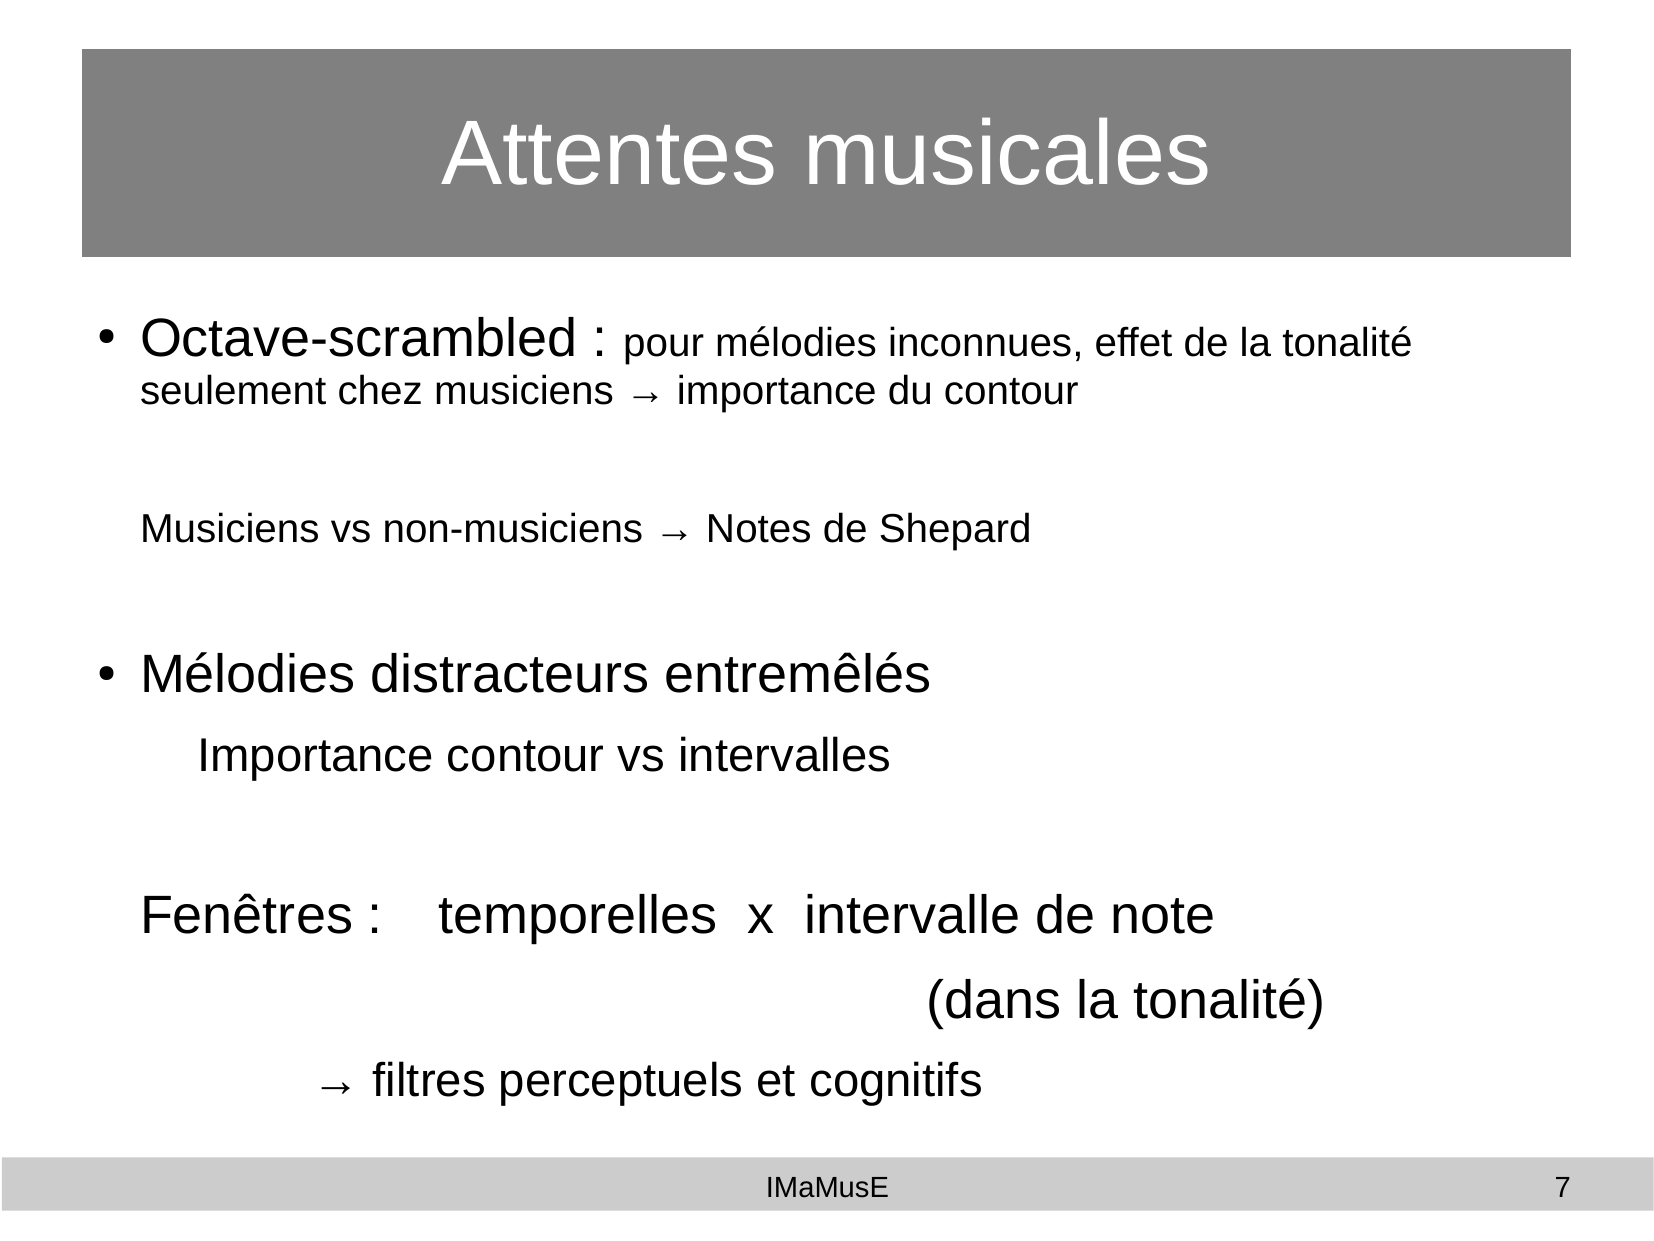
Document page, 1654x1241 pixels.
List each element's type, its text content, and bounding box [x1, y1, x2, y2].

list Octave-scrambled : pour mélodies inconnues, effet de la tonalité seulement chez musiciens → importance du contour Musiciens vs non-musiciens → Notes de Shepard Mélodies distracteurs entremêlés Importance contour vs intervalles Fenêtres : temporelles x intervalle de note (dans la tonalité) → filtres perceptuels et cognitifs [82, 307, 1538, 1111]
title Attentes musicales [82, 49, 1571, 257]
